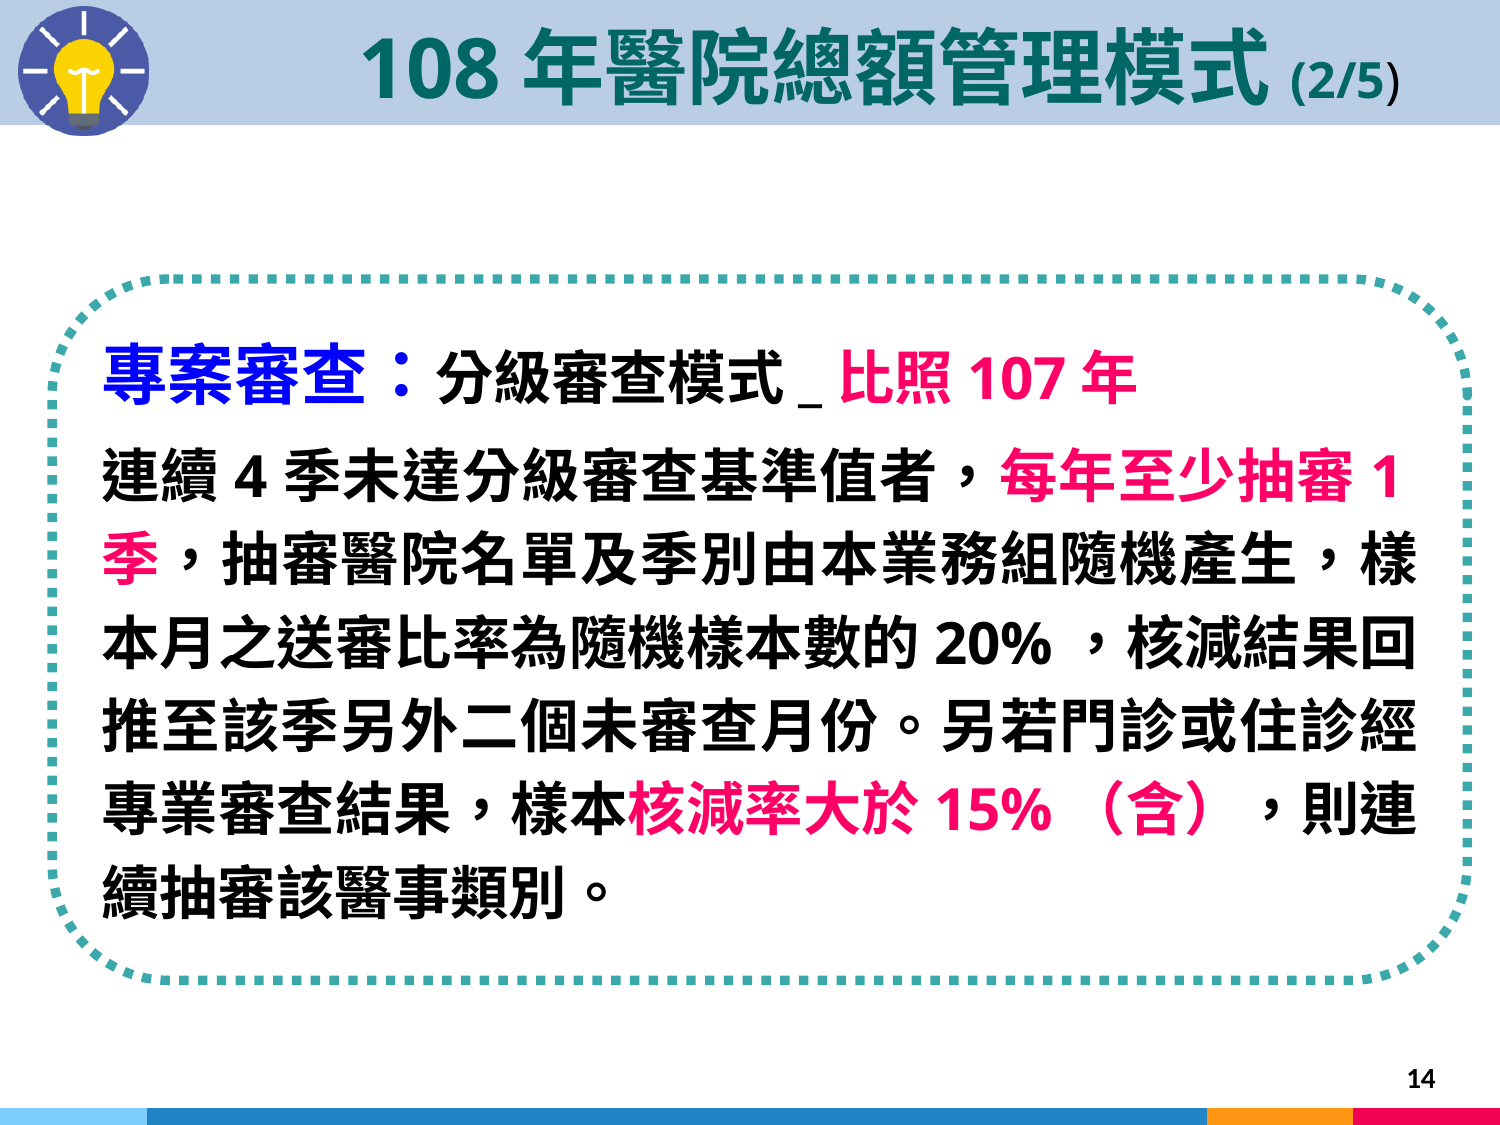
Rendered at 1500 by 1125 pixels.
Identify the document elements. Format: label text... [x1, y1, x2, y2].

text_box 專案審查：分級審查模式_比照107年 連續4季未達分級審查基準值者，每年至少抽審1季，抽審醫院名單及季別由本業務組隨機產生，樣本月之送審比率為隨機樣本數的20%，核減結果回推至該季另外二個未審查月份。另若門診或住診經專業審查結果，樣本核減率大於15%（含），則連續抽審該醫事類別。 [52, 278, 1468, 981]
picture [18, 6, 149, 137]
text_box <編號> [1391, 1043, 1482, 1113]
title 108年醫院總額管理模式(2/5) [259, 0, 1500, 130]
